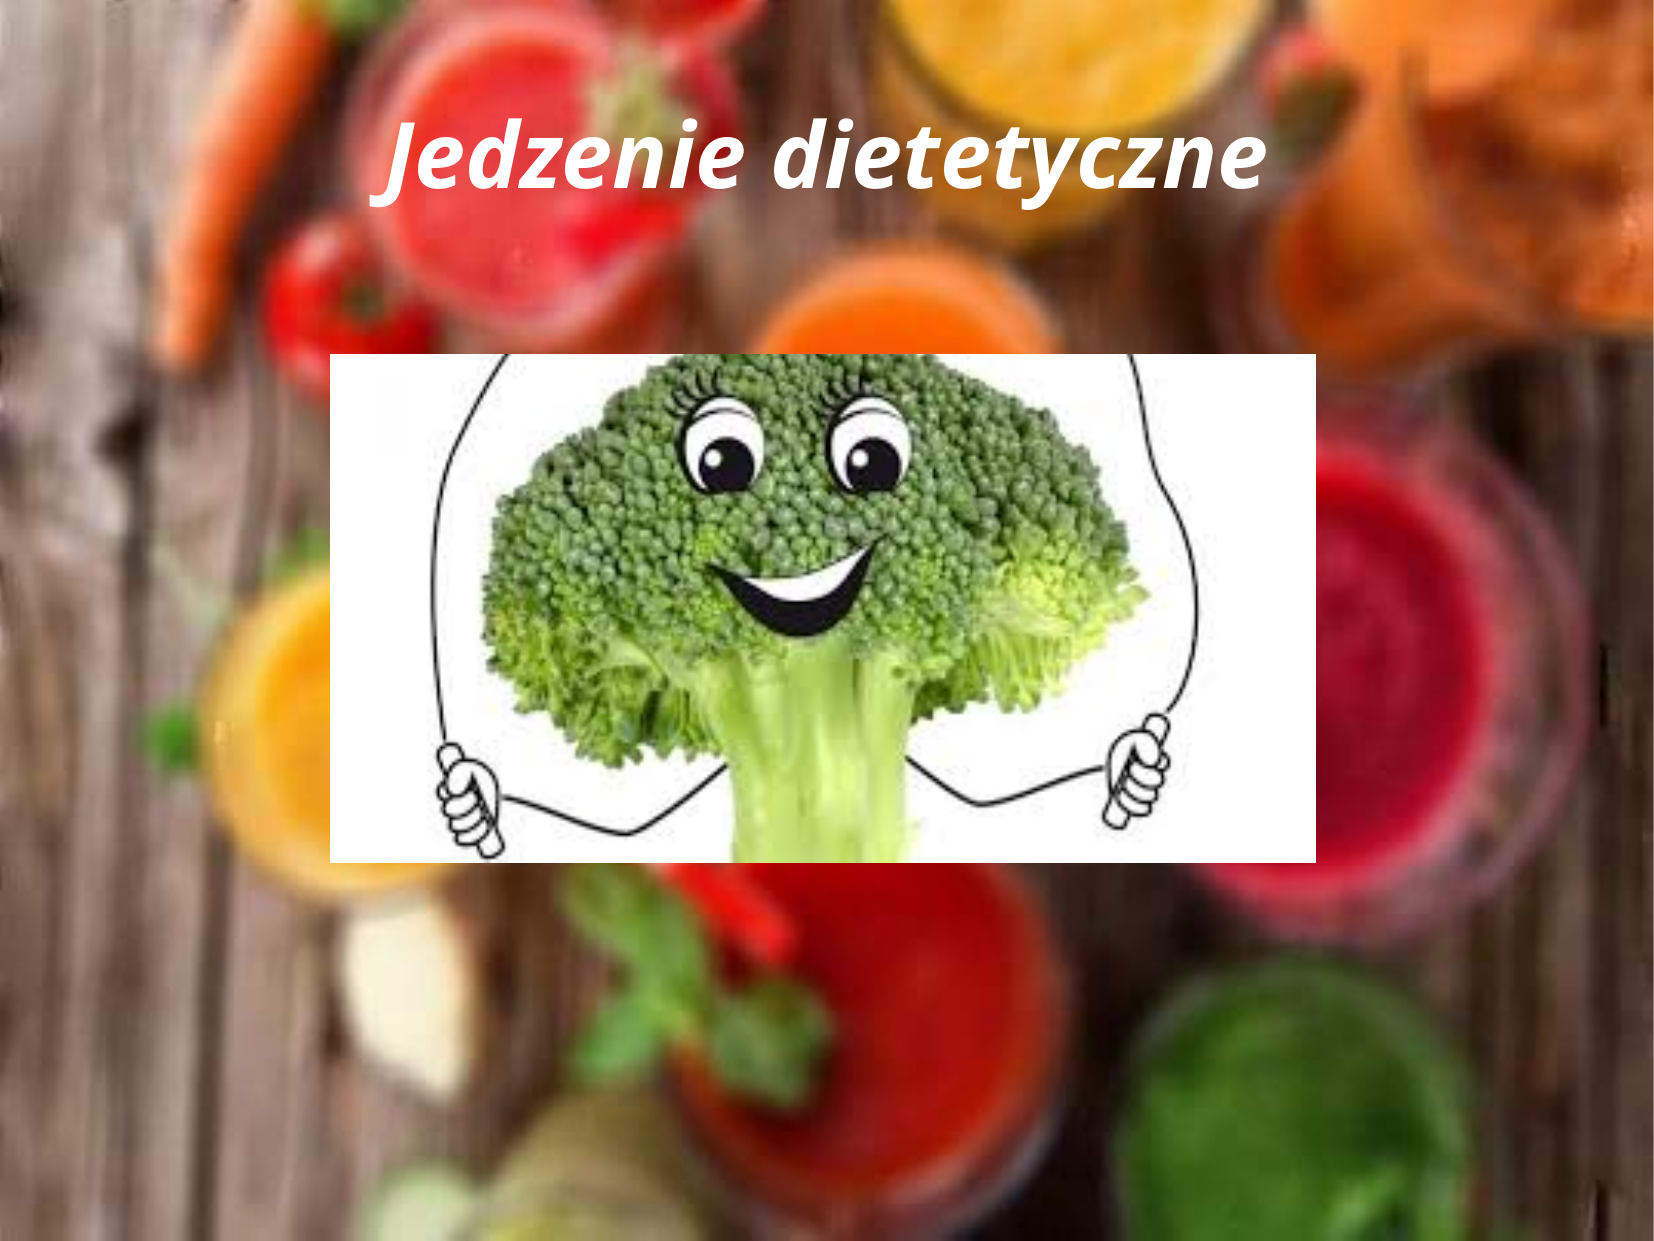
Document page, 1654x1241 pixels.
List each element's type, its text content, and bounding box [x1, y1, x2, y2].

title Jedzenie dietetyczne [82, 49, 1571, 257]
picture [0, 0, 1654, 1241]
